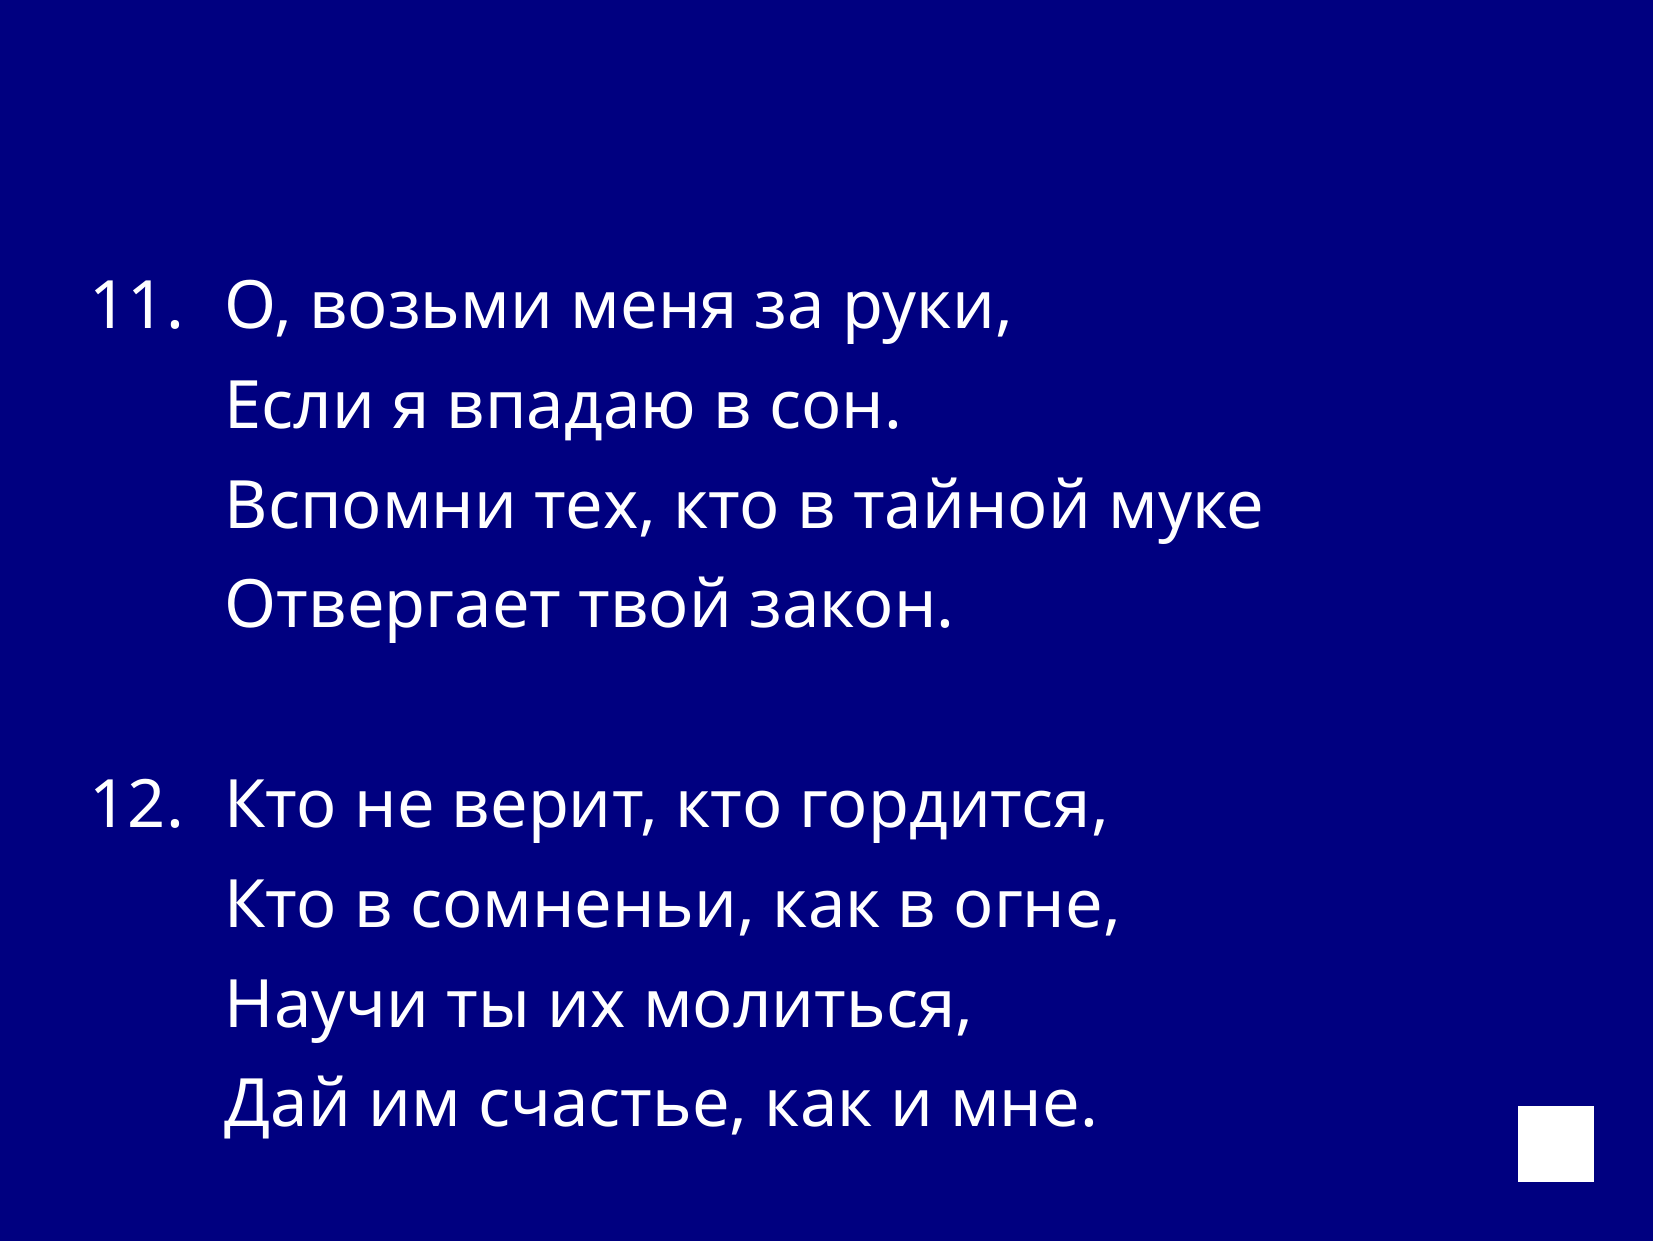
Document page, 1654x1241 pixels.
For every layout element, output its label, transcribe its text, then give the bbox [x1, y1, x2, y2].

text_box 11. О, возьми меня за руки, Если я впадаю в сон. Вспомни тех, кто в тайной муке Отвергает твой закон. 12. Кто не верит, кто гордится, Кто в сомненьи, как в огне, Научи ты их молиться, Дай им счастье, как и мне. [75, 150, 1576, 1163]
text_box [1518, 1106, 1594, 1182]
